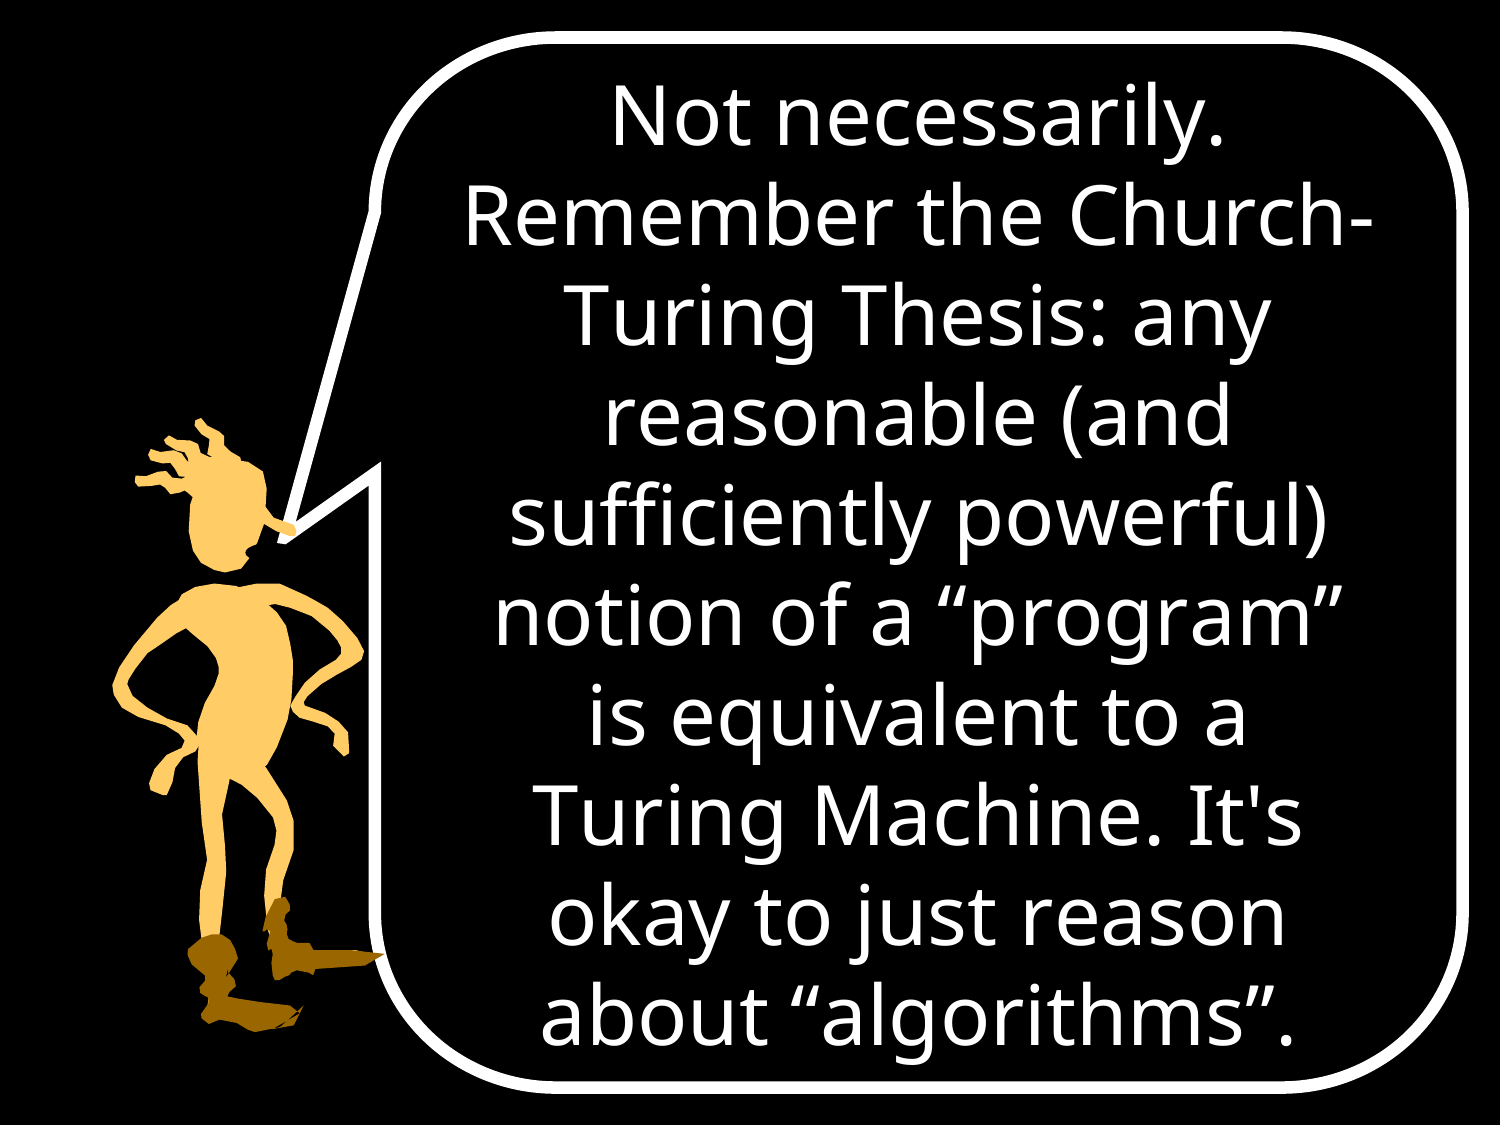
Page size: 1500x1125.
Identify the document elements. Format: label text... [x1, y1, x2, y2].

text_box [112, 583, 385, 1033]
text_box Not necessarily. Remember the Church-Turing Thesis: any reasonable (and sufficiently powerful) notion of a “program” is equivalent to a Turing Machine. It's okay to just reason about “algorithms”. [289, 37, 1463, 1088]
text_box [134, 417, 297, 573]
